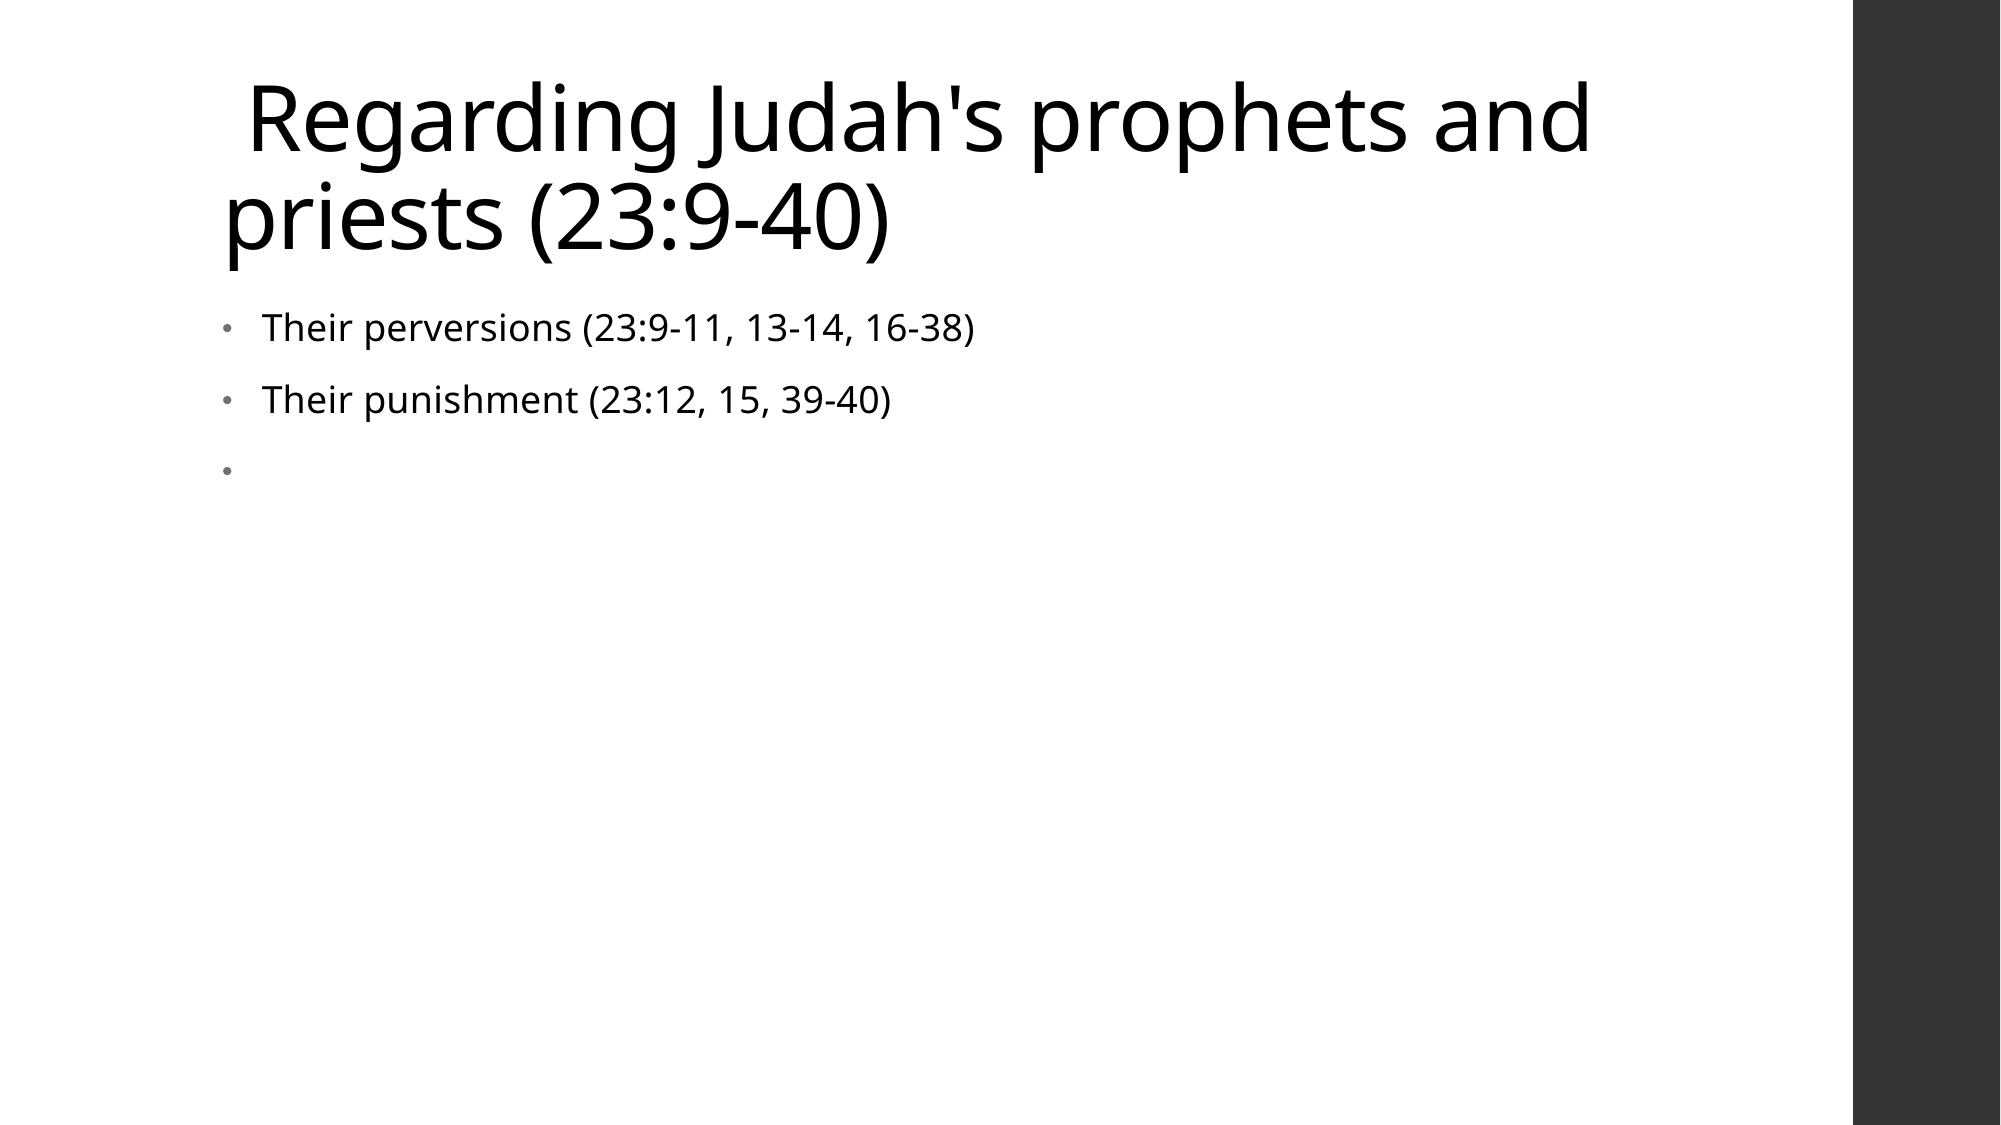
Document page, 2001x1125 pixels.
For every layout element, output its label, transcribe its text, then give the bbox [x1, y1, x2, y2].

title Regarding Judah's prophets and priests (23:9-40) [206, 60, 1797, 278]
list Their perversions (23:9-11, 13-14, 16-38) Their punishment (23:12, 15, 39-40) [206, 299, 1617, 1014]
